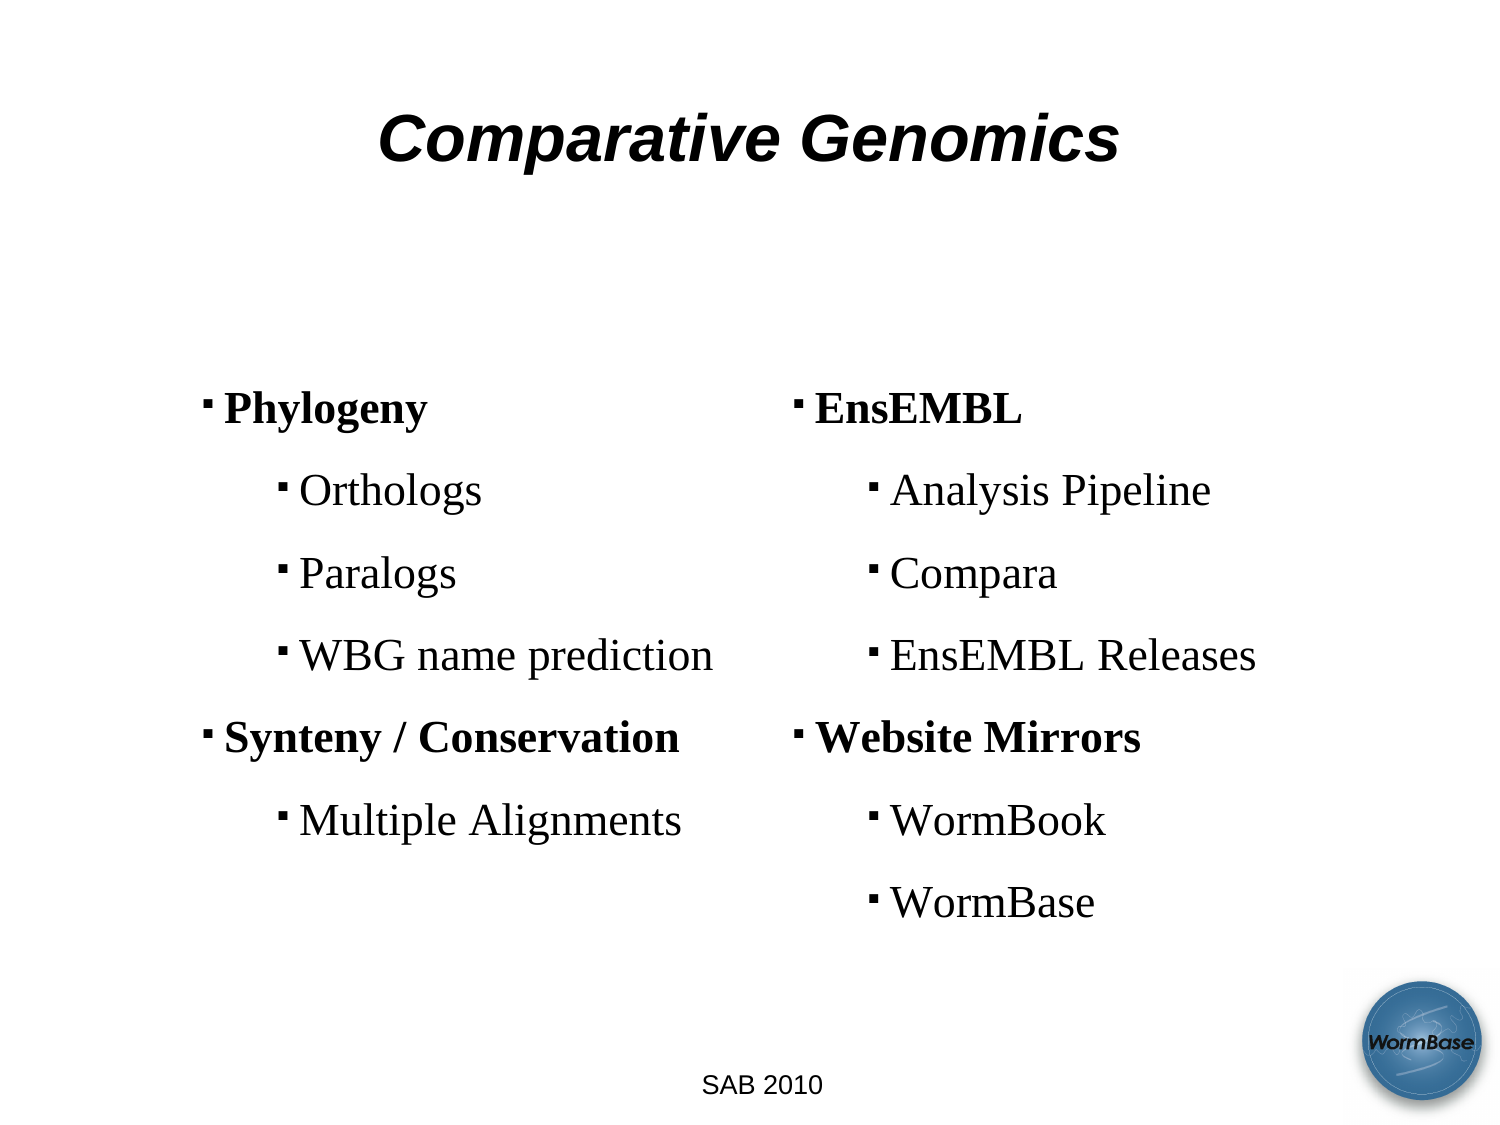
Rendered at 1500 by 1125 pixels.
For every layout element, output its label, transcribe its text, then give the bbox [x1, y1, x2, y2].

picture [1343, 968, 1500, 1125]
text_box Phylogeny Orthologs Paralogs WBG name prediction Synteny / Conservation Multiple Alignments [188, 342, 779, 852]
text_box EnsEMBL Analysis Pipeline Compara EnsEMBL Releases Website Mirrors WormBook WormBase [779, 342, 1424, 935]
title Comparative Genomics [75, 44, 1425, 233]
